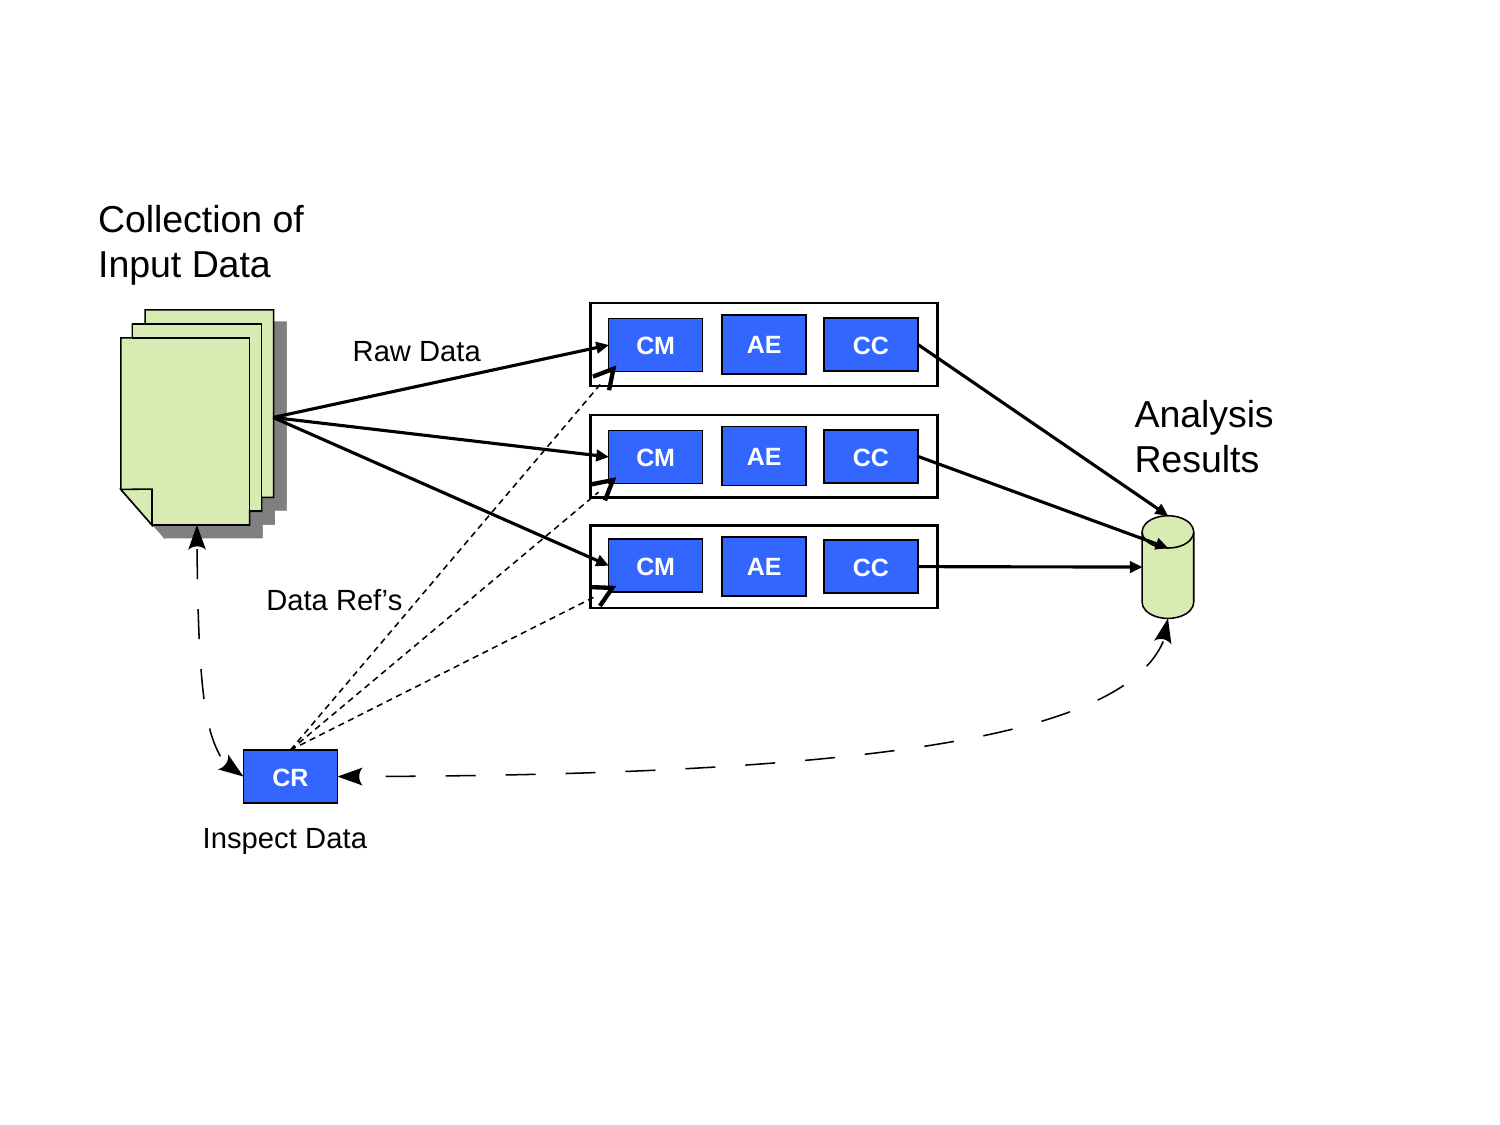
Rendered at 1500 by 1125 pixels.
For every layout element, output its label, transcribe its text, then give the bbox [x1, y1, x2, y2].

text_box AE [722, 536, 807, 596]
text_box Collection of Input Data [83, 187, 319, 293]
text_box Inspect Data [187, 812, 383, 863]
text_box [1142, 515, 1194, 619]
text_box CC [823, 540, 918, 594]
text_box Data Ref’s [251, 573, 418, 624]
text_box CR [243, 750, 338, 804]
text_box CM [608, 318, 703, 372]
text_box AE [722, 426, 807, 486]
text_box [120, 309, 274, 526]
text_box Raw Data [337, 324, 496, 376]
text_box AE [722, 314, 807, 374]
text_box Analysis Results [1119, 382, 1300, 488]
text_box CM [608, 538, 703, 593]
text_box CM [608, 430, 703, 484]
text_box CC [823, 429, 918, 483]
text_box CC [823, 317, 918, 372]
